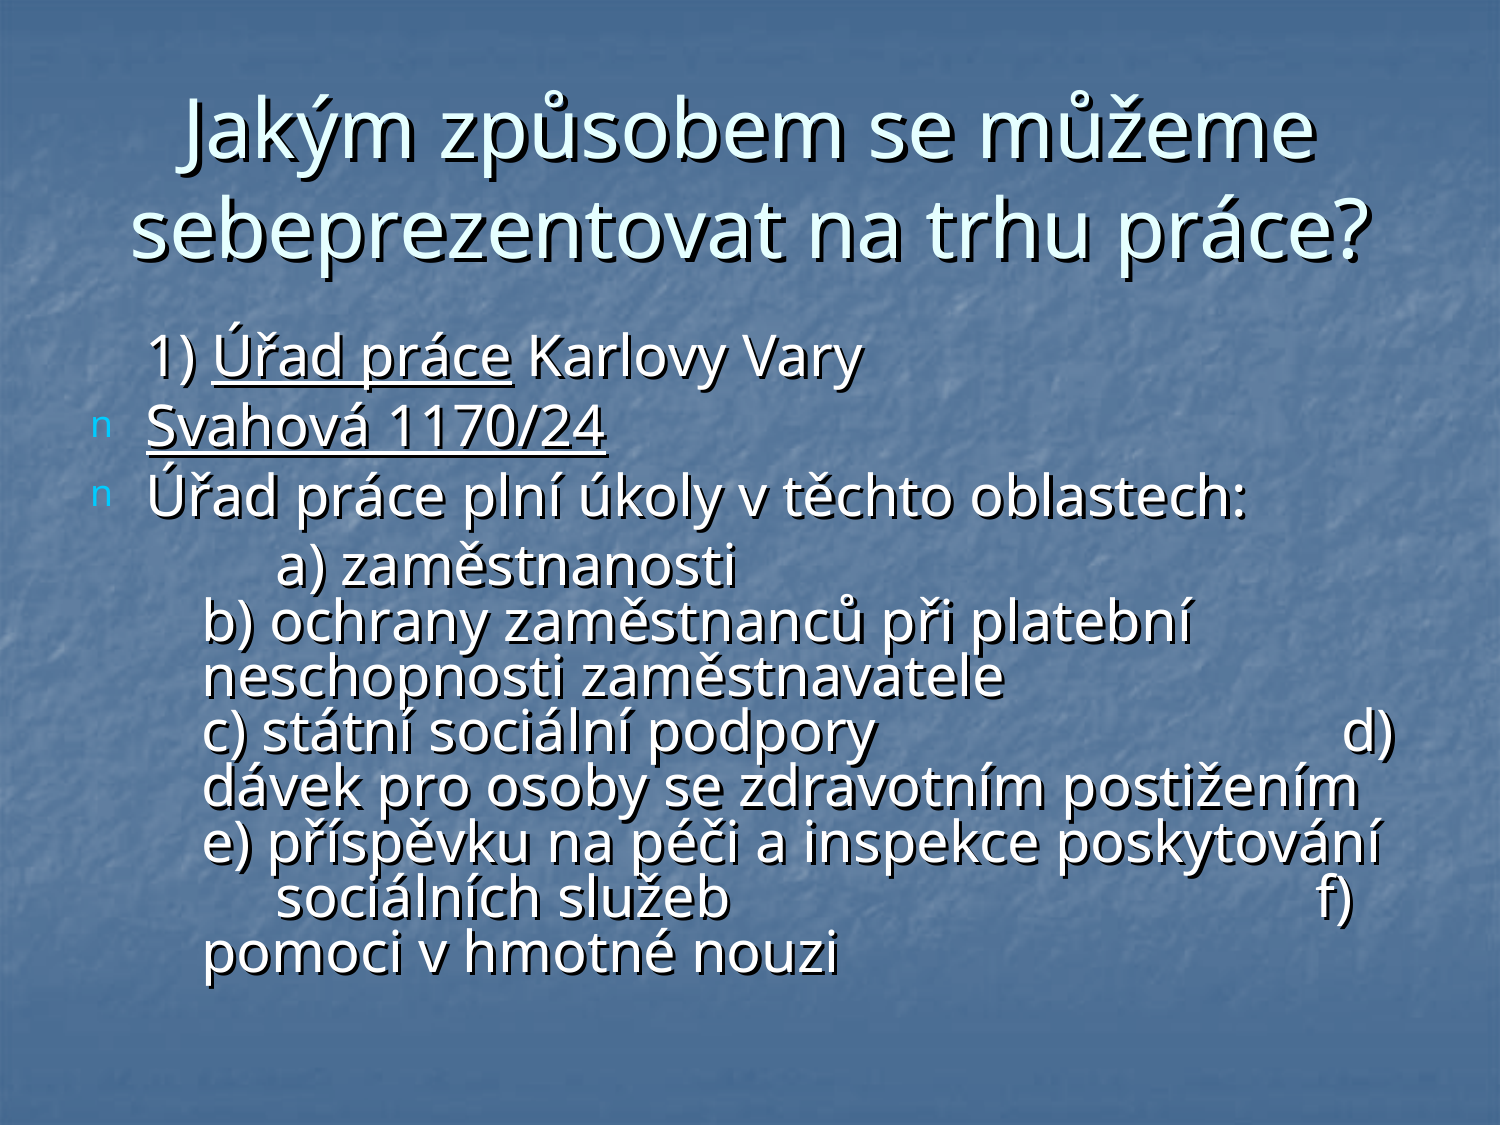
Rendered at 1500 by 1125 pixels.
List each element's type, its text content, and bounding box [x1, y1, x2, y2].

list 1) Úřad práce Karlovy Vary Svahová 1170/24 Úřad práce plní úkoly v těchto oblastech: a) zaměstnanosti b) ochrany zaměstnanců při platební neschopnosti zaměstnavatele c) státní sociální podpory d) dávek pro osoby se zdravotním postižením e) příspěvku na péči a inspekce poskytování sociálních služeb f) pomoci v hmotné nouzi [75, 324, 1426, 1000]
title Jakým způsobem se můžeme sebeprezentovat na trhu práce? [75, 62, 1426, 288]
